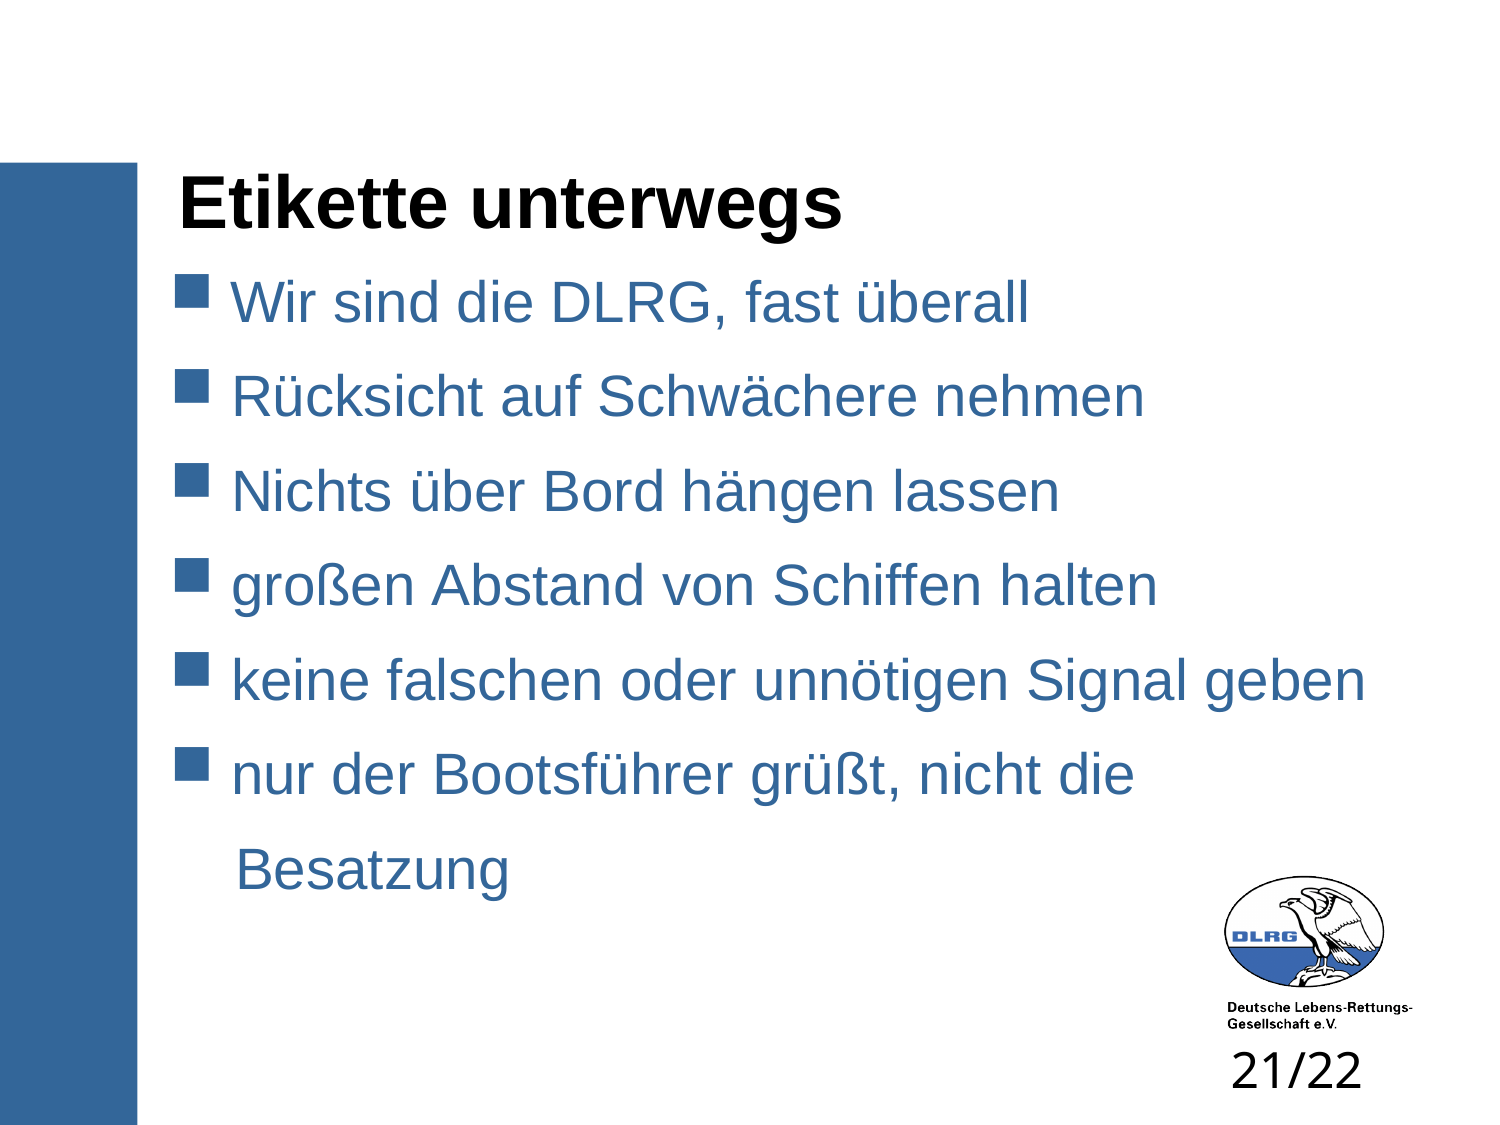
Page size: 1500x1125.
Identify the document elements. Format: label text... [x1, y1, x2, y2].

text_box <Nummer>/22 [1215, 1030, 1500, 1107]
text_box Wir sind die DLRG, fast überall Rücksicht auf Schwächere nehmen Nichts über Bord hängen lassen großen Abstand von Schiffen halten keine falschen oder unnötigen Signal geben nur der Bootsführer grüßt, nicht die Besatzung [155, 232, 1384, 1021]
picture [1224, 874, 1413, 1030]
text_box Etikette unterwegs [163, 138, 1440, 259]
